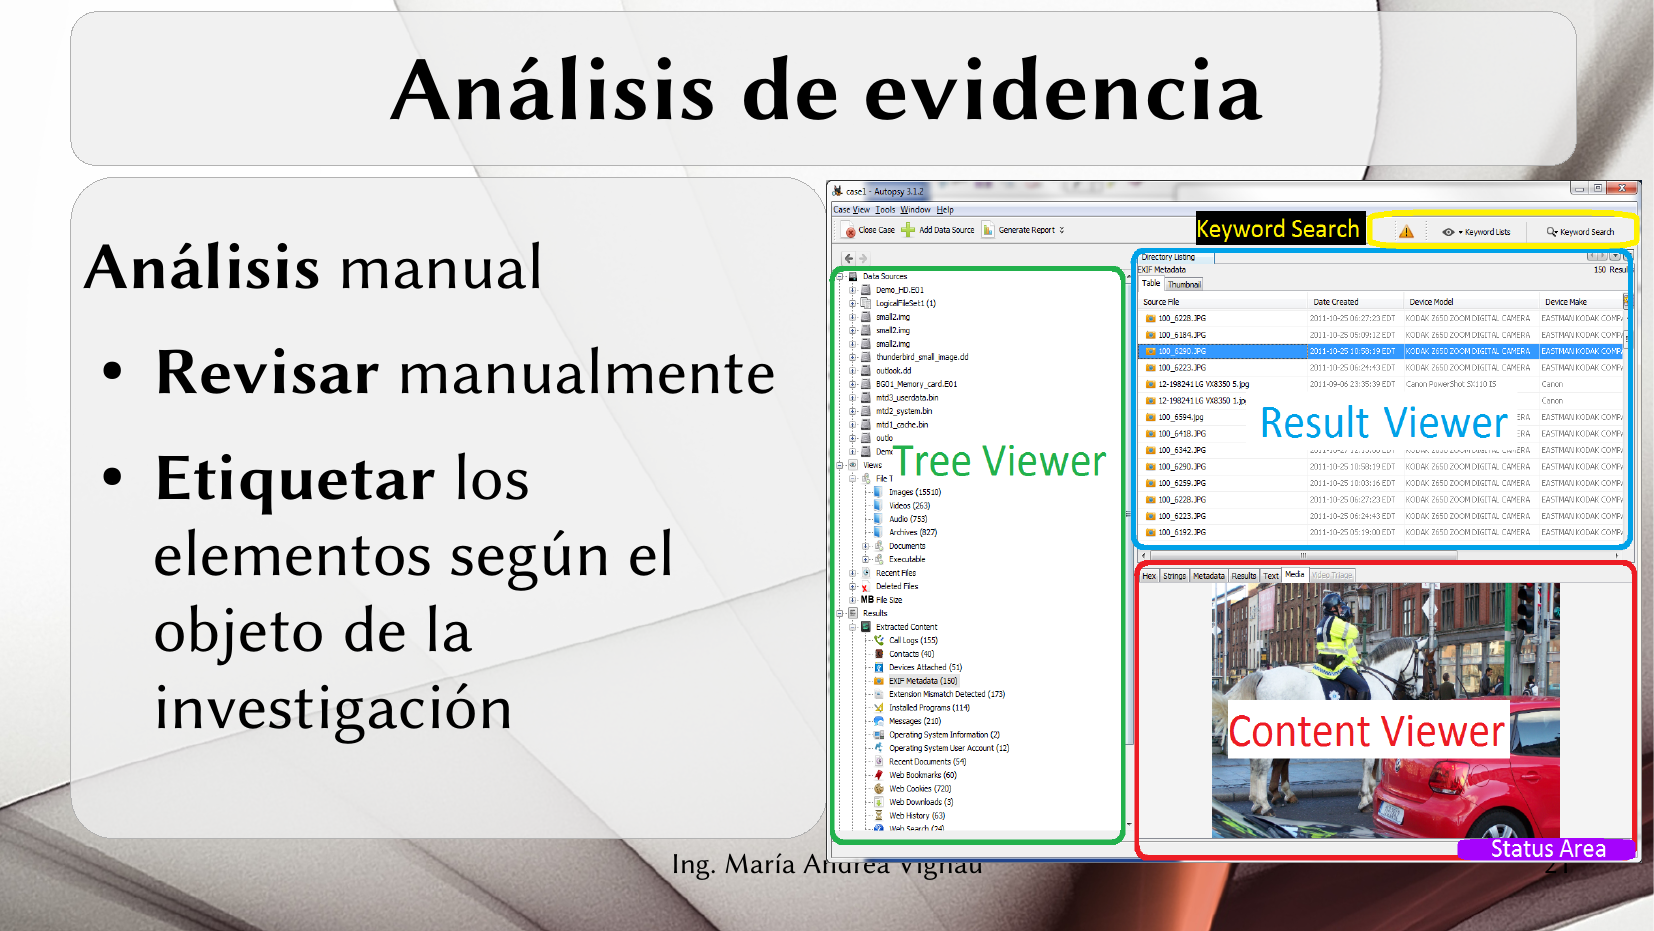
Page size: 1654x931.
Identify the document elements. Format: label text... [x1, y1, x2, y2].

title Análisis de evidencia [82, 11, 1571, 168]
picture [0, 0, 1654, 931]
list Análisis manual Revisar manualmente Etiquetar los elementos según el objeto de la investigación [82, 228, 809, 804]
